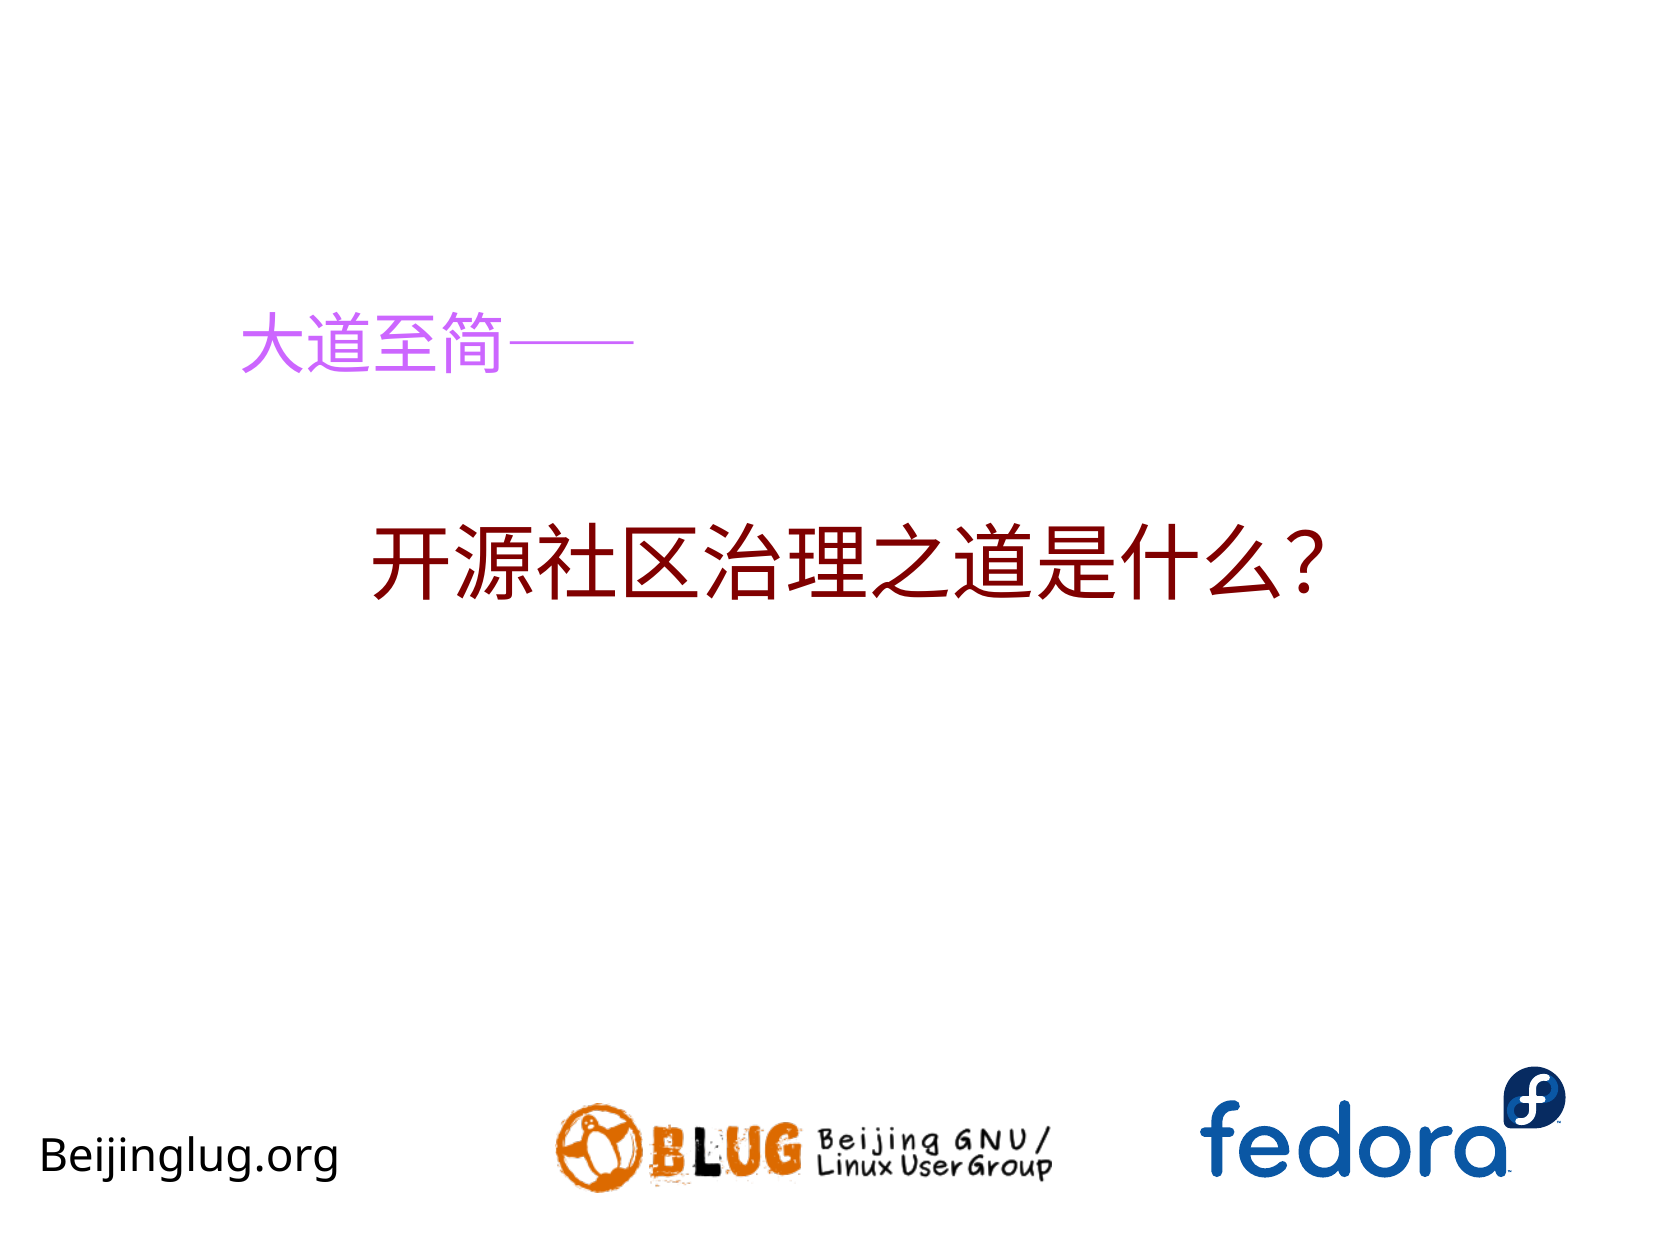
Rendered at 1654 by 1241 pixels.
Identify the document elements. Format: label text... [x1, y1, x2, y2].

picture [555, 1103, 1052, 1193]
text_box 大道至简—— [224, 283, 655, 386]
text_box 开源社区治理之道是什么？ [354, 489, 1383, 629]
